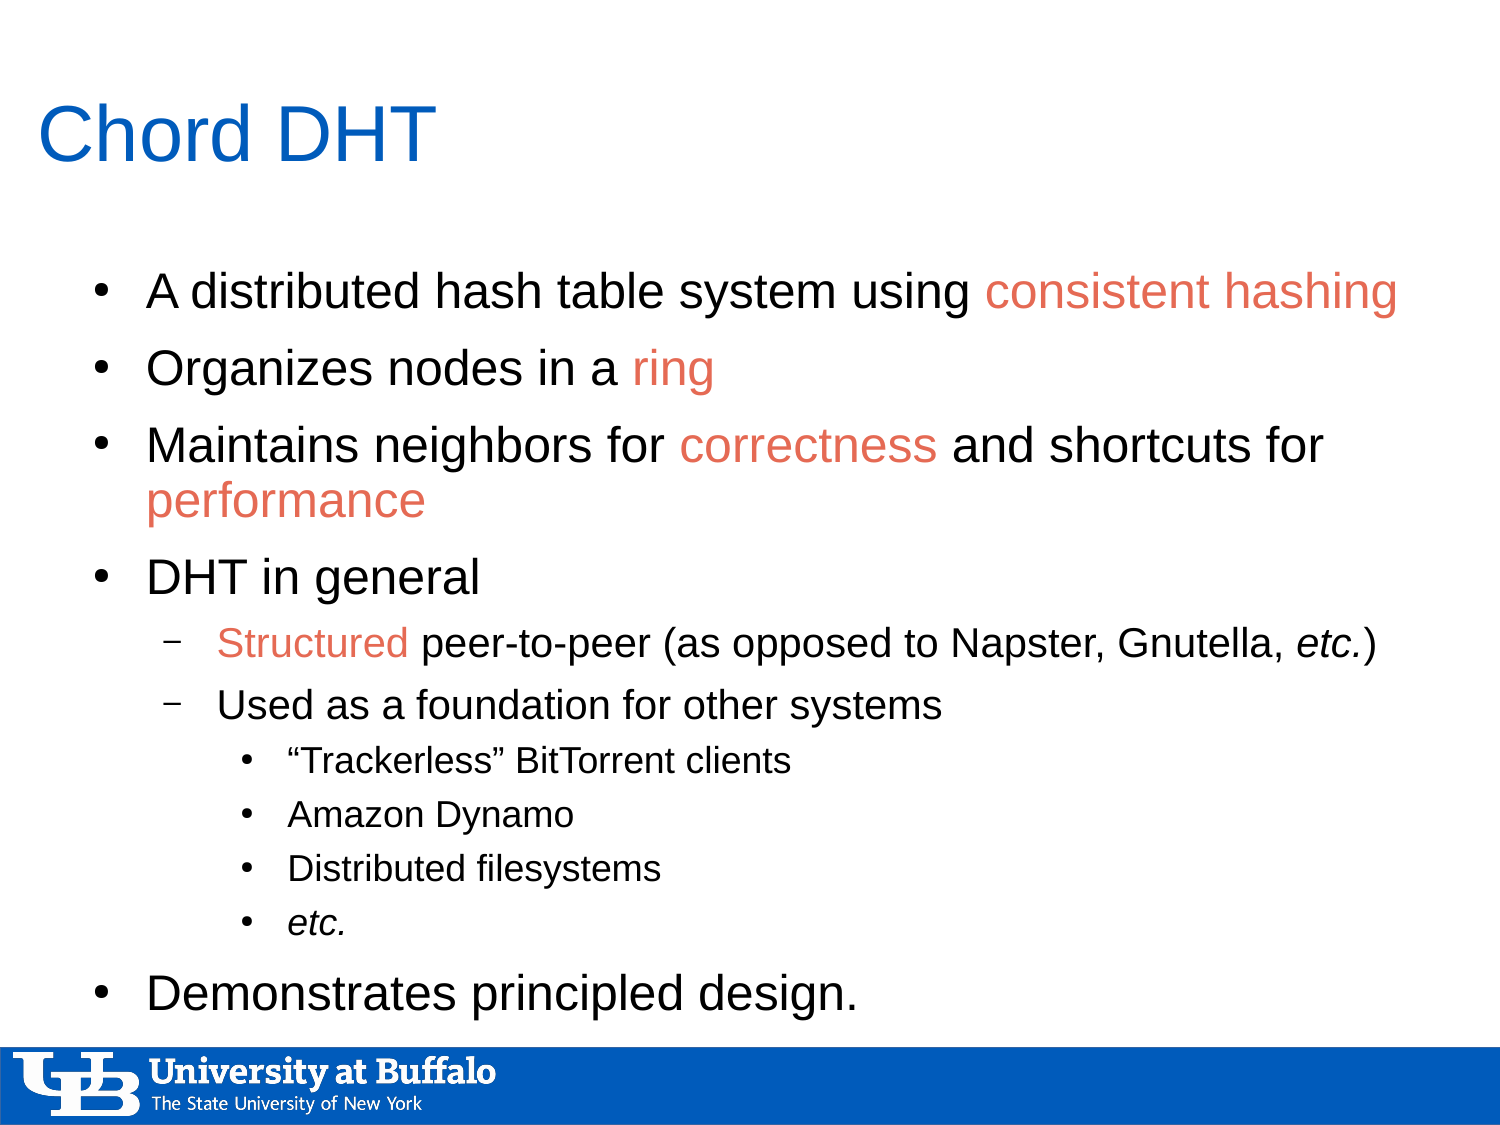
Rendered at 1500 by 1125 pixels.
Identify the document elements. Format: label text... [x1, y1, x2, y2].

picture [13, 1052, 496, 1116]
title Chord DHT [37, 40, 1388, 228]
list A distributed hash table system using consistent hashing Organizes nodes in a ring Maintains neighbors for correctness and shortcuts for performance DHT in general Structured peer-to-peer (as opposed to Napster, Gnutella, etc.) Used as a foundation for other systems “Trackerless” BitTorrent clients Amazon Dynamo Distributed filesystems etc. Demonstrates principled design. [75, 263, 1425, 916]
